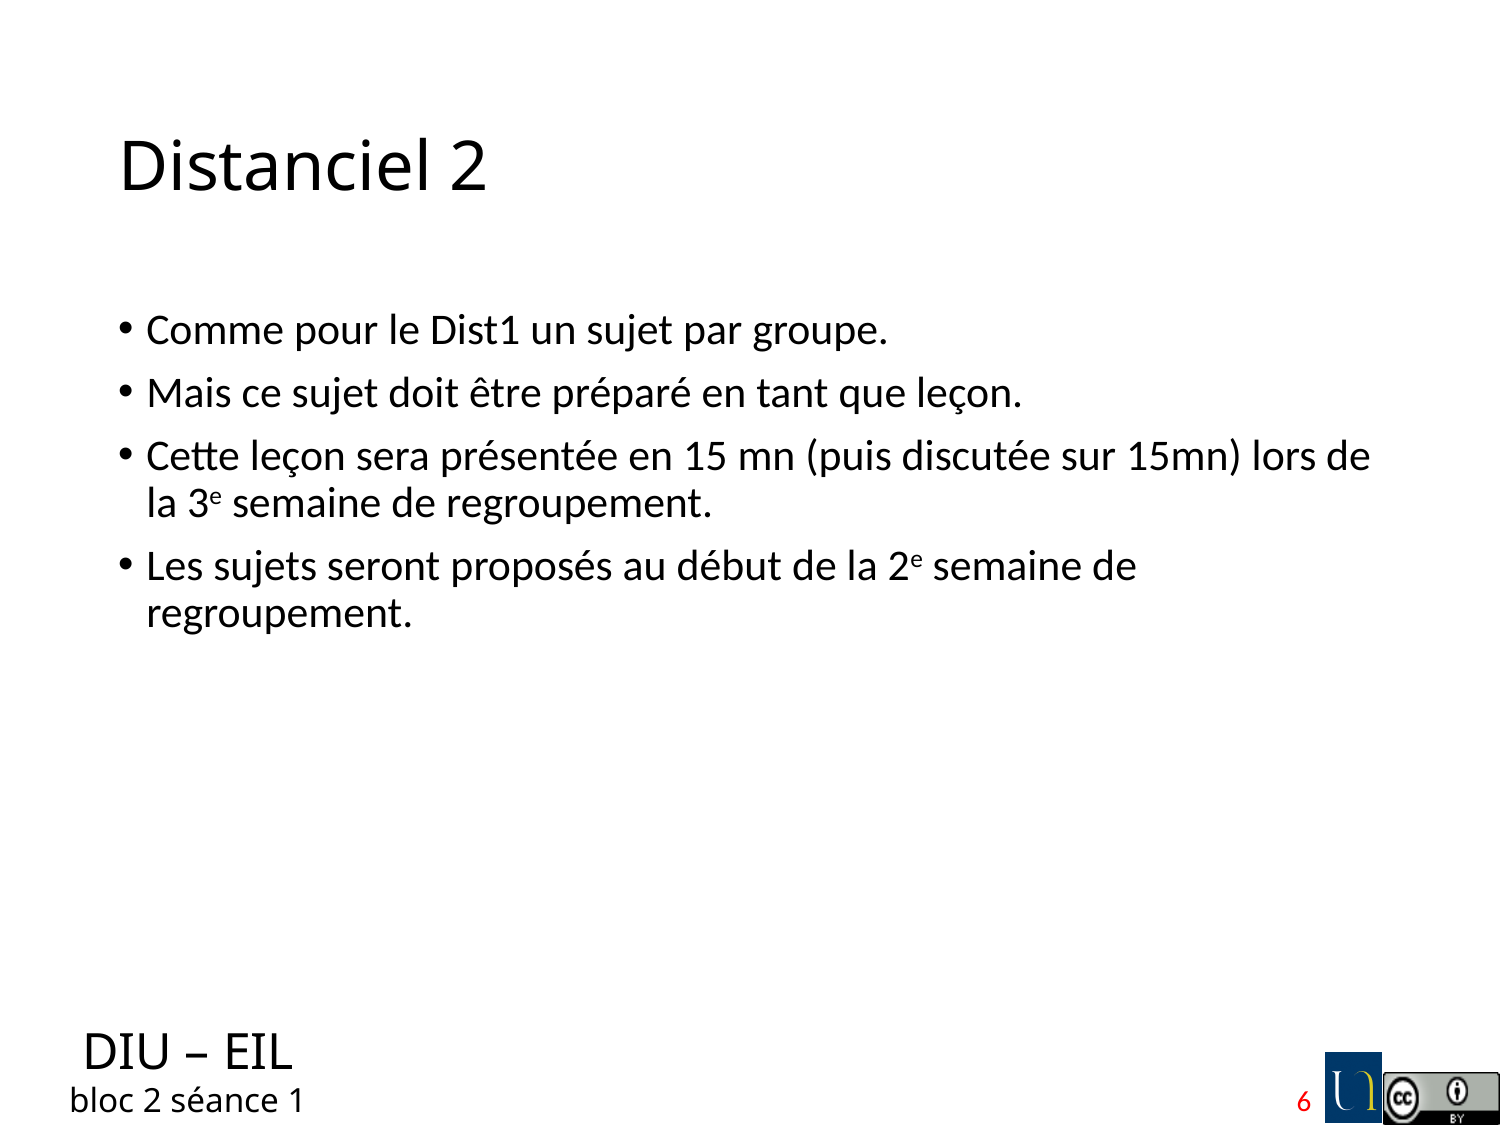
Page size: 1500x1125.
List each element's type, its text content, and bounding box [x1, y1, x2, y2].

slide_number <numéro> [1240, 1070, 1327, 1125]
picture [1325, 1052, 1382, 1123]
title Distanciel 2 [103, 59, 1397, 278]
picture [1383, 1072, 1500, 1125]
list Comme pour le Dist1 un sujet par groupe. Mais ce sujet doit être préparé en tant que leçon. Cette leçon sera présentée en 15 mn (puis discutée sur 15mn) lors de la 3e semaine de regroupement. Les sujets seront proposés au début de la 2e semaine de regroupement. [103, 299, 1397, 1014]
